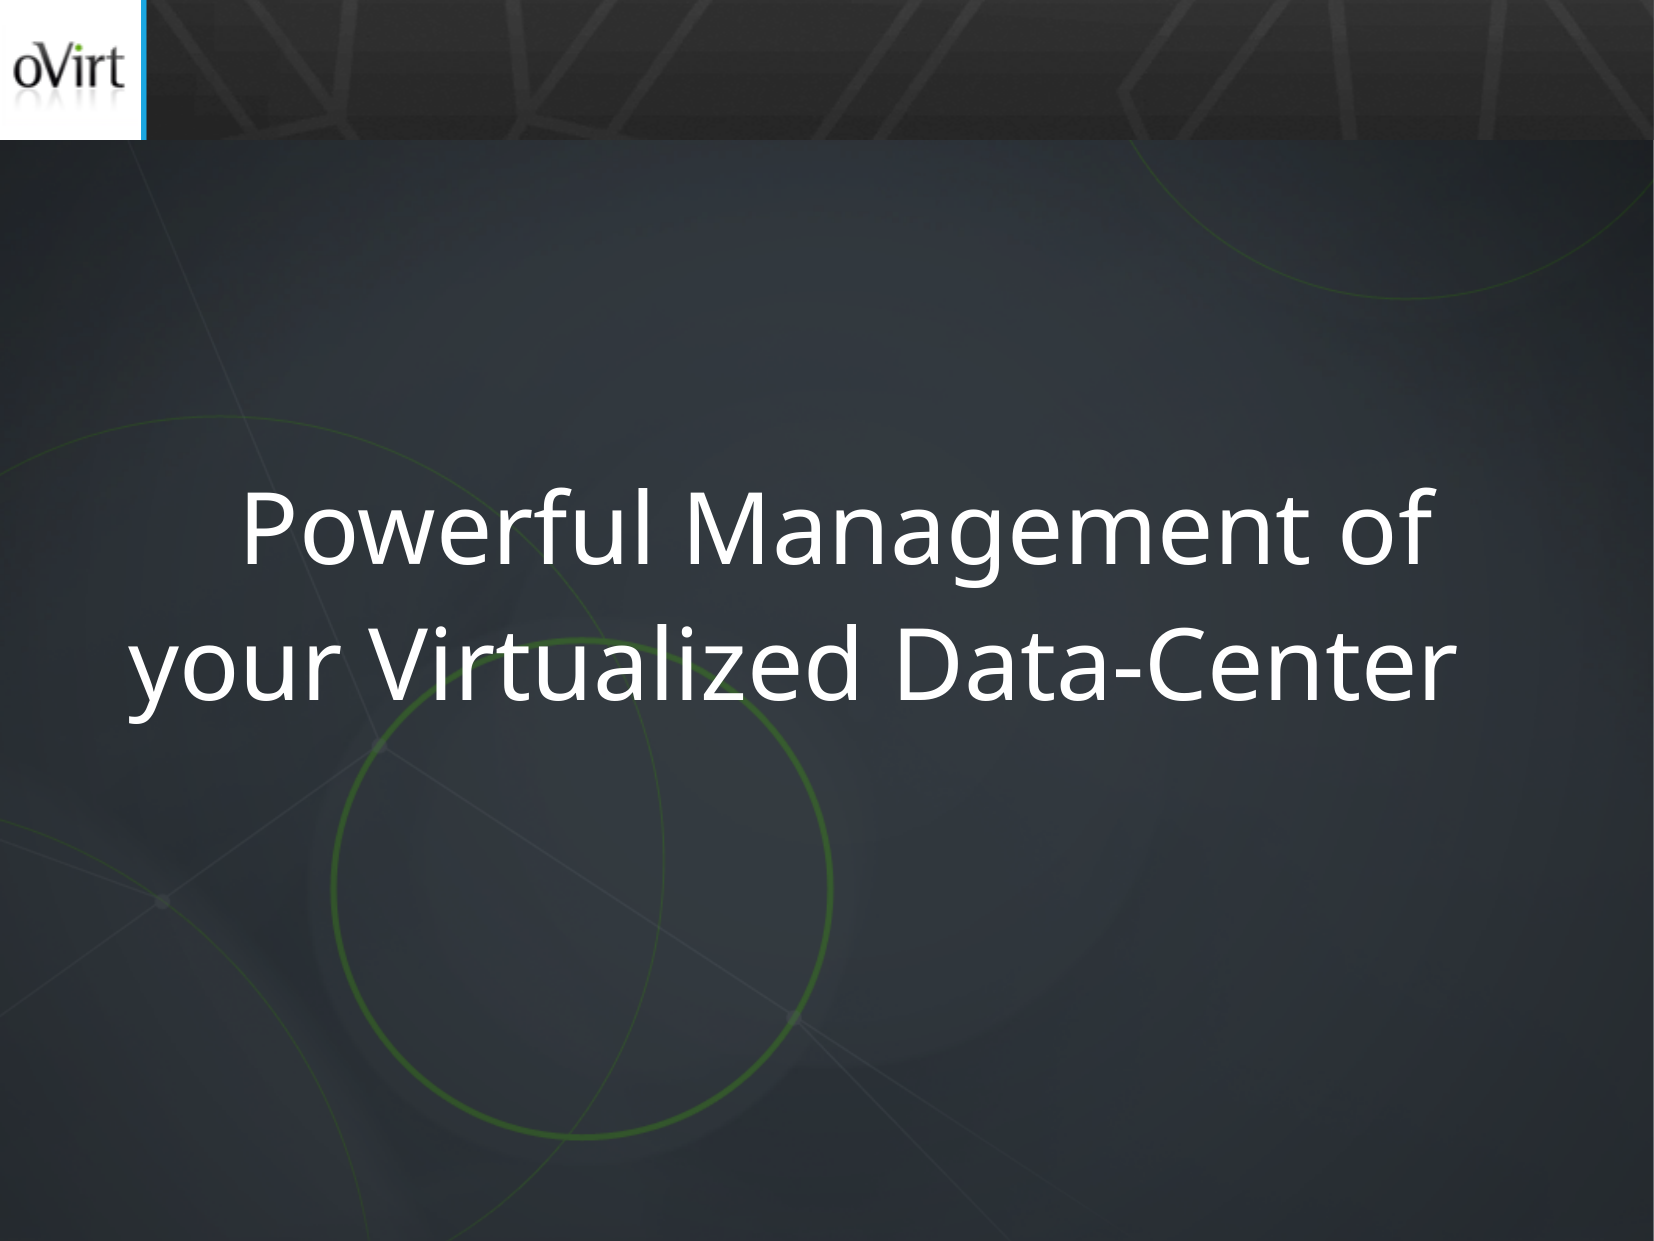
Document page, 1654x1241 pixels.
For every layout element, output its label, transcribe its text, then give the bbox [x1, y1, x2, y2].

text_box Powerful Management of your Virtualized Data-Center [113, 450, 1550, 689]
picture [0, 0, 1654, 1241]
